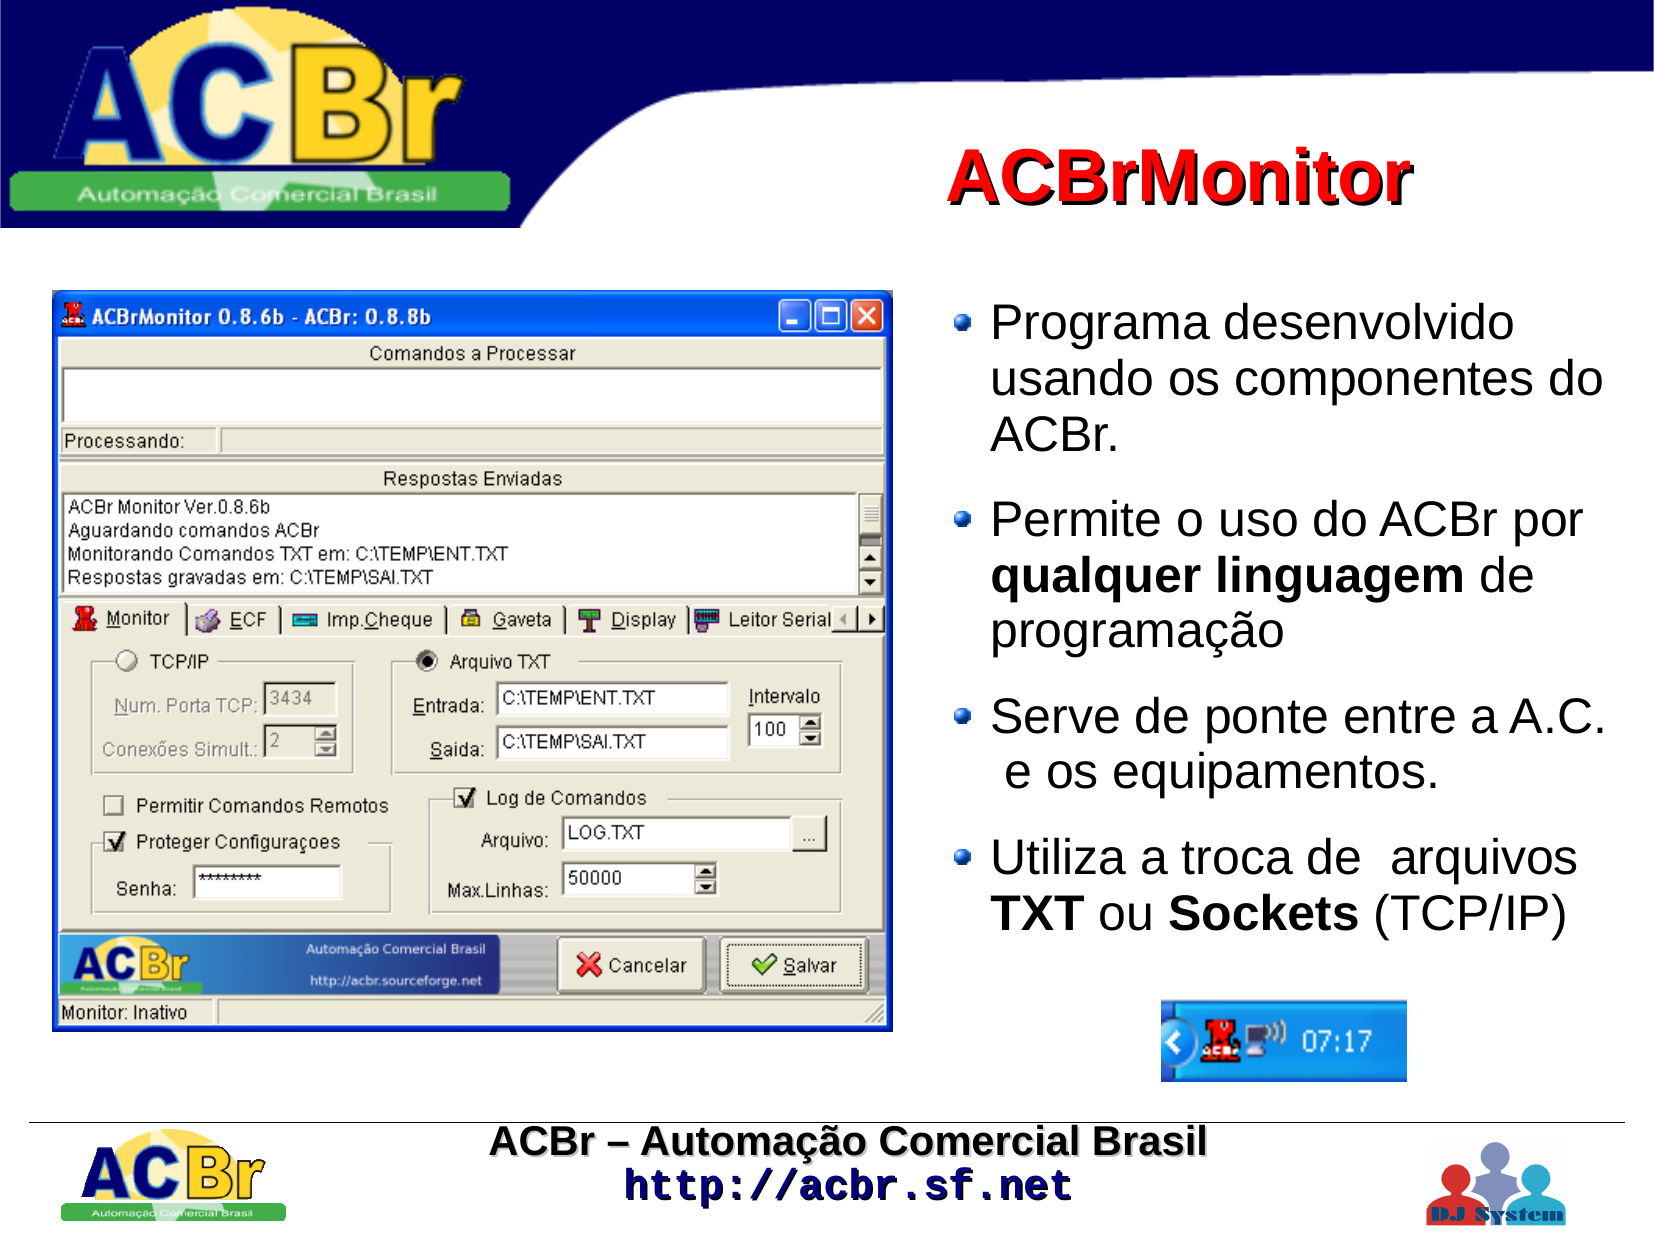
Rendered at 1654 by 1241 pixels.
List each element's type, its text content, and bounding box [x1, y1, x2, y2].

title ACBrMonitor [653, 115, 1631, 237]
picture [1425, 1142, 1569, 1227]
picture [59, 1127, 287, 1224]
list Programa desenvolvido usando os componentes do ACBr. Permite o uso do ACBr por qualquer linguagem de programação Serve de ponte entre a A.C. e os equipamentos. Utiliza a troca de arquivos TXT ou Sockets (TCP/IP) [919, 294, 1613, 966]
picture [0, 0, 1654, 228]
picture [52, 290, 893, 1032]
picture [1161, 999, 1407, 1082]
